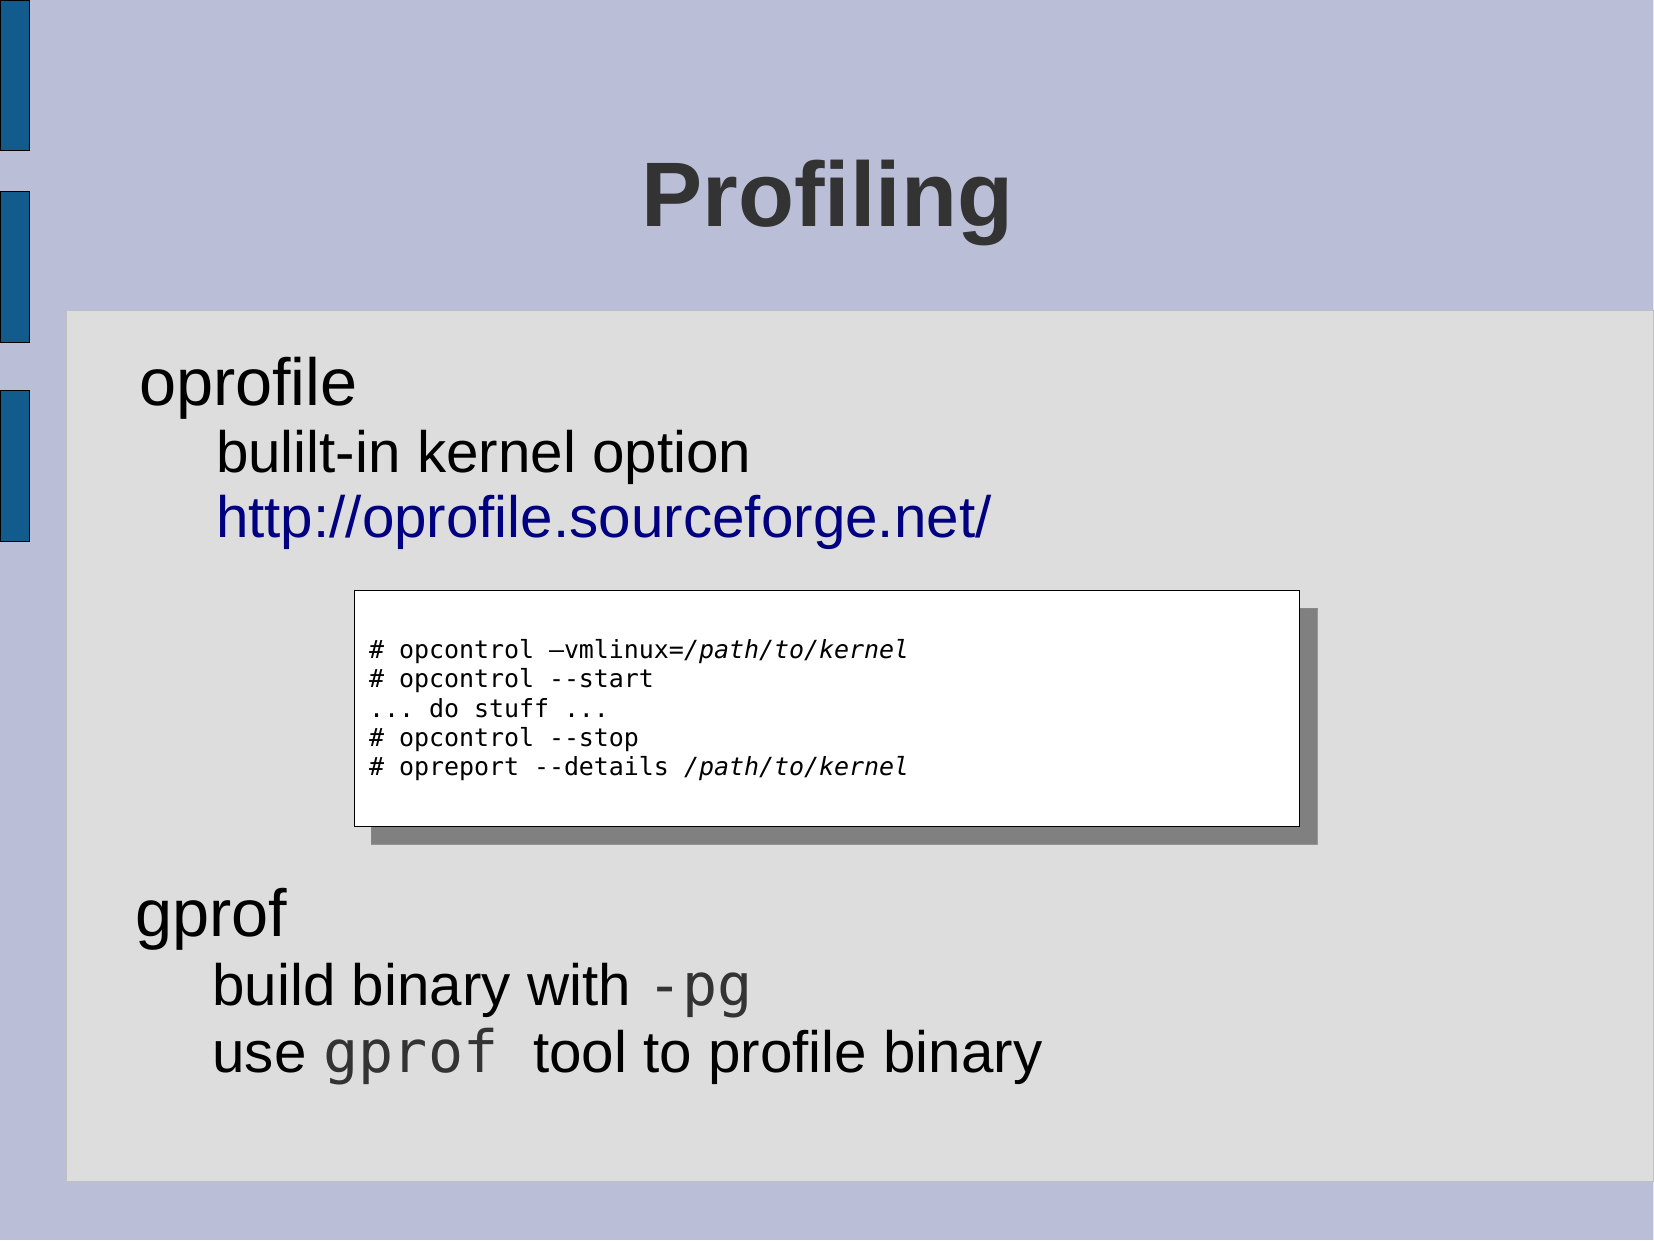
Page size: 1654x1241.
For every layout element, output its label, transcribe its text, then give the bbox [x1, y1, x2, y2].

list oprofile bulilt-in kernel option http://oprofile.sourceforge.net/ [121, 344, 1534, 562]
text_box # opcontrol –vmlinux=/path/to/kernel # opcontrol --start ... do stuff ... # opcontrol --stop # opreport --details /path/to/kernel [354, 590, 1300, 827]
list gprof build binary with -pg use gprof tool to profile binary [118, 876, 1531, 1093]
title Profiling [121, 98, 1534, 291]
